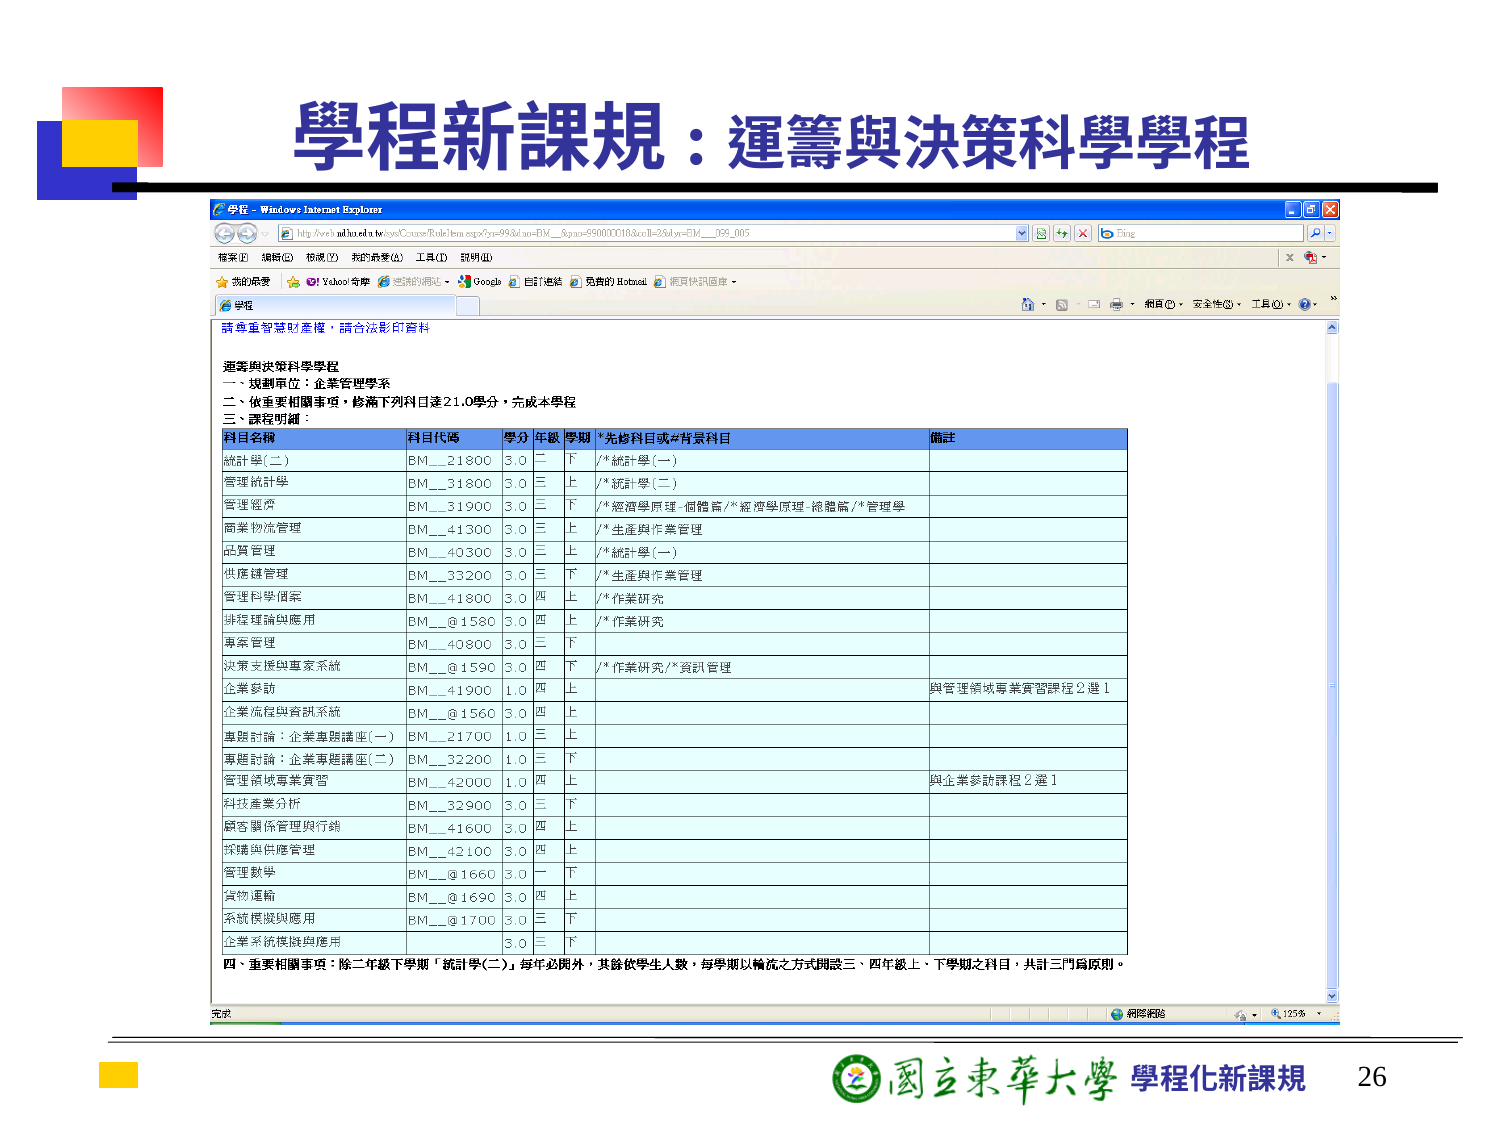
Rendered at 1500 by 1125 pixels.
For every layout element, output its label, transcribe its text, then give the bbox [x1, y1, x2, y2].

picture [210, 200, 1340, 1026]
title 學程新課規:運籌與決策科學學程 [174, 75, 1369, 188]
text_box 26 [1342, 1050, 1468, 1101]
